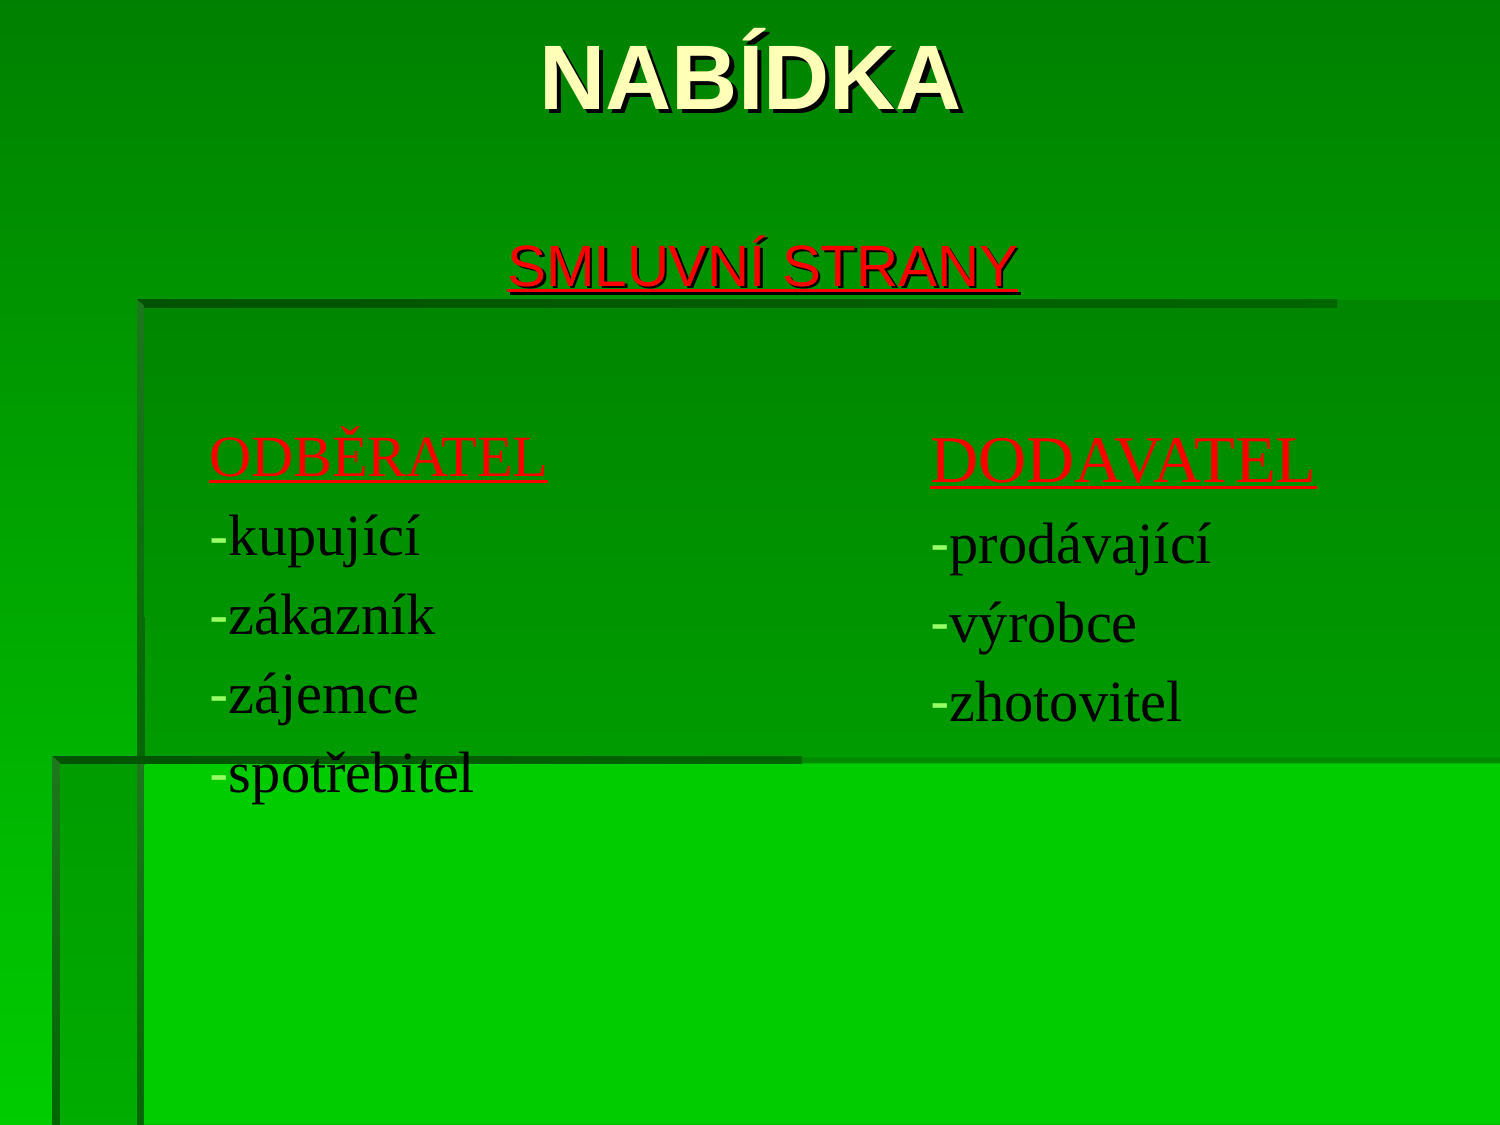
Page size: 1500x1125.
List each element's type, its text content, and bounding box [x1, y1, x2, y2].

text_box DODAVATEL prodávající výrobce zhotovitel [915, 326, 1377, 1001]
title NABÍDKA SMLUVNÍ STRANY [75, 10, 1451, 306]
text_box ODBĚRATEL kupující zákazník zájemce spotřebitel [194, 337, 816, 1026]
